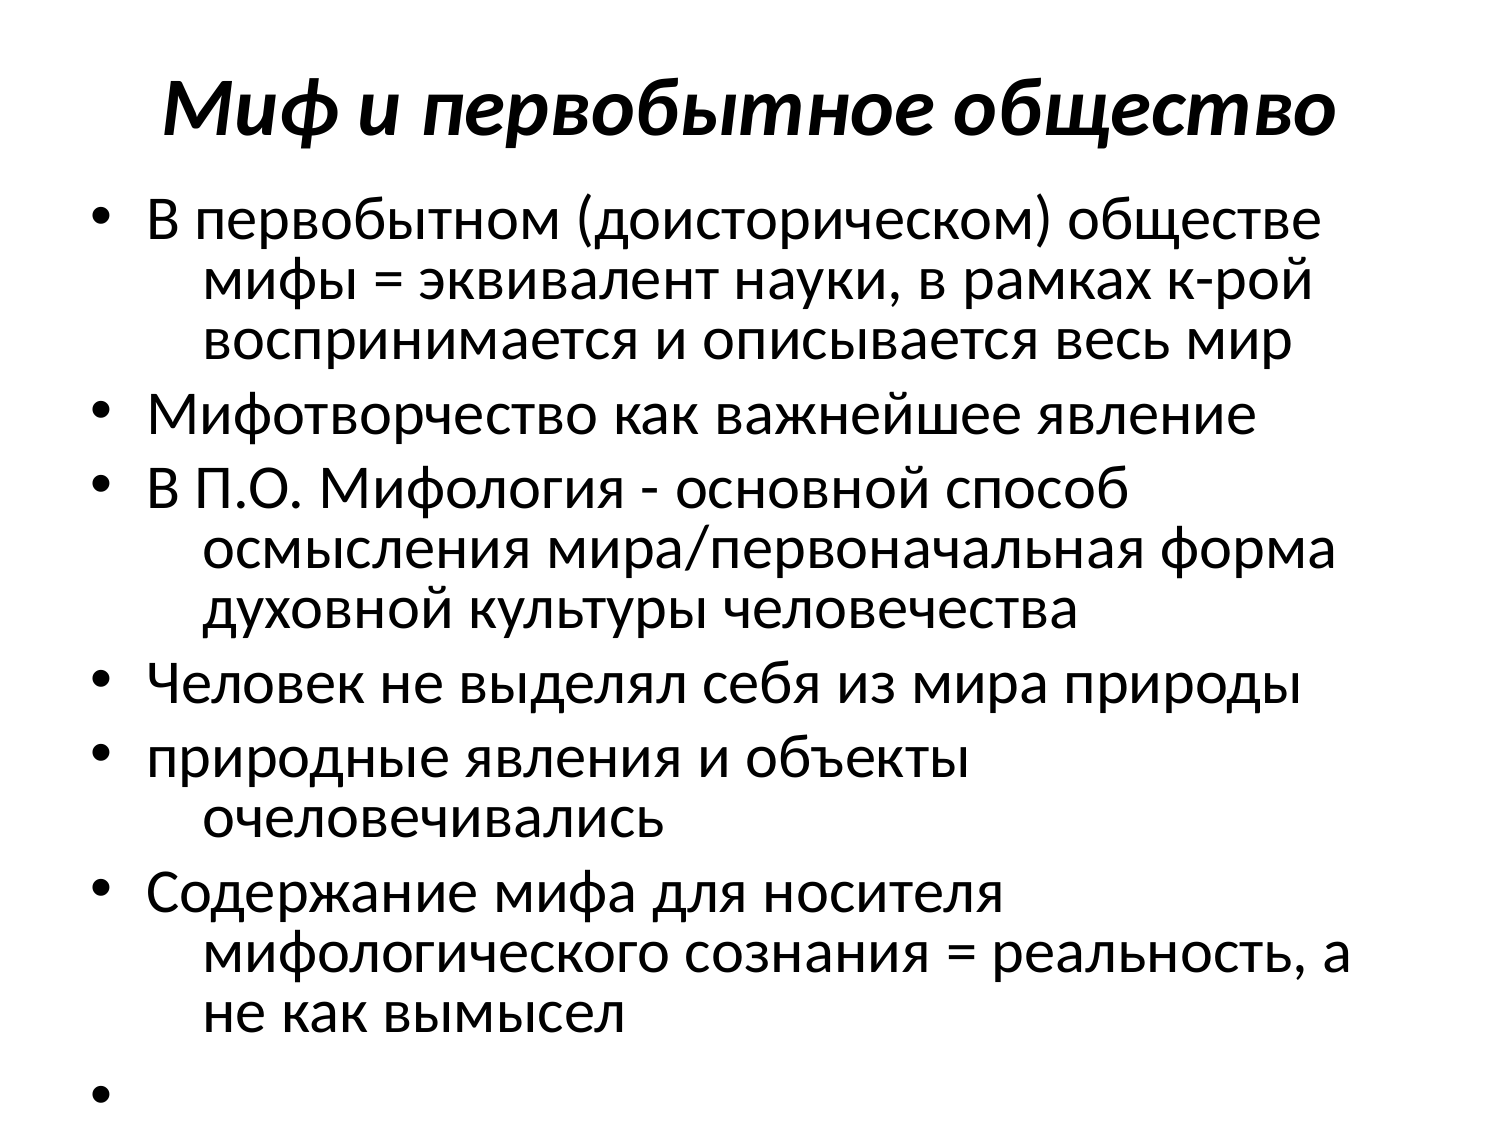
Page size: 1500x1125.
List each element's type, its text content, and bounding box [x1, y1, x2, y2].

list В первобытном (доисторическом) обществе мифы = эквивалент науки, в рамках к-рой воспринимается и описывается весь мир Мифотворчество как важнейшее явление В П.О. Мифология - основной способ осмысления мира/первоначальная форма духовной культуры человечества Человек не выделял себя из мира природы природные явления и объекты очеловечивались Содержание мифа для носителя мифологического сознания = реальность, а не как вымысел [75, 184, 1426, 1071]
title Миф и первобытное общество [75, 45, 1426, 184]
